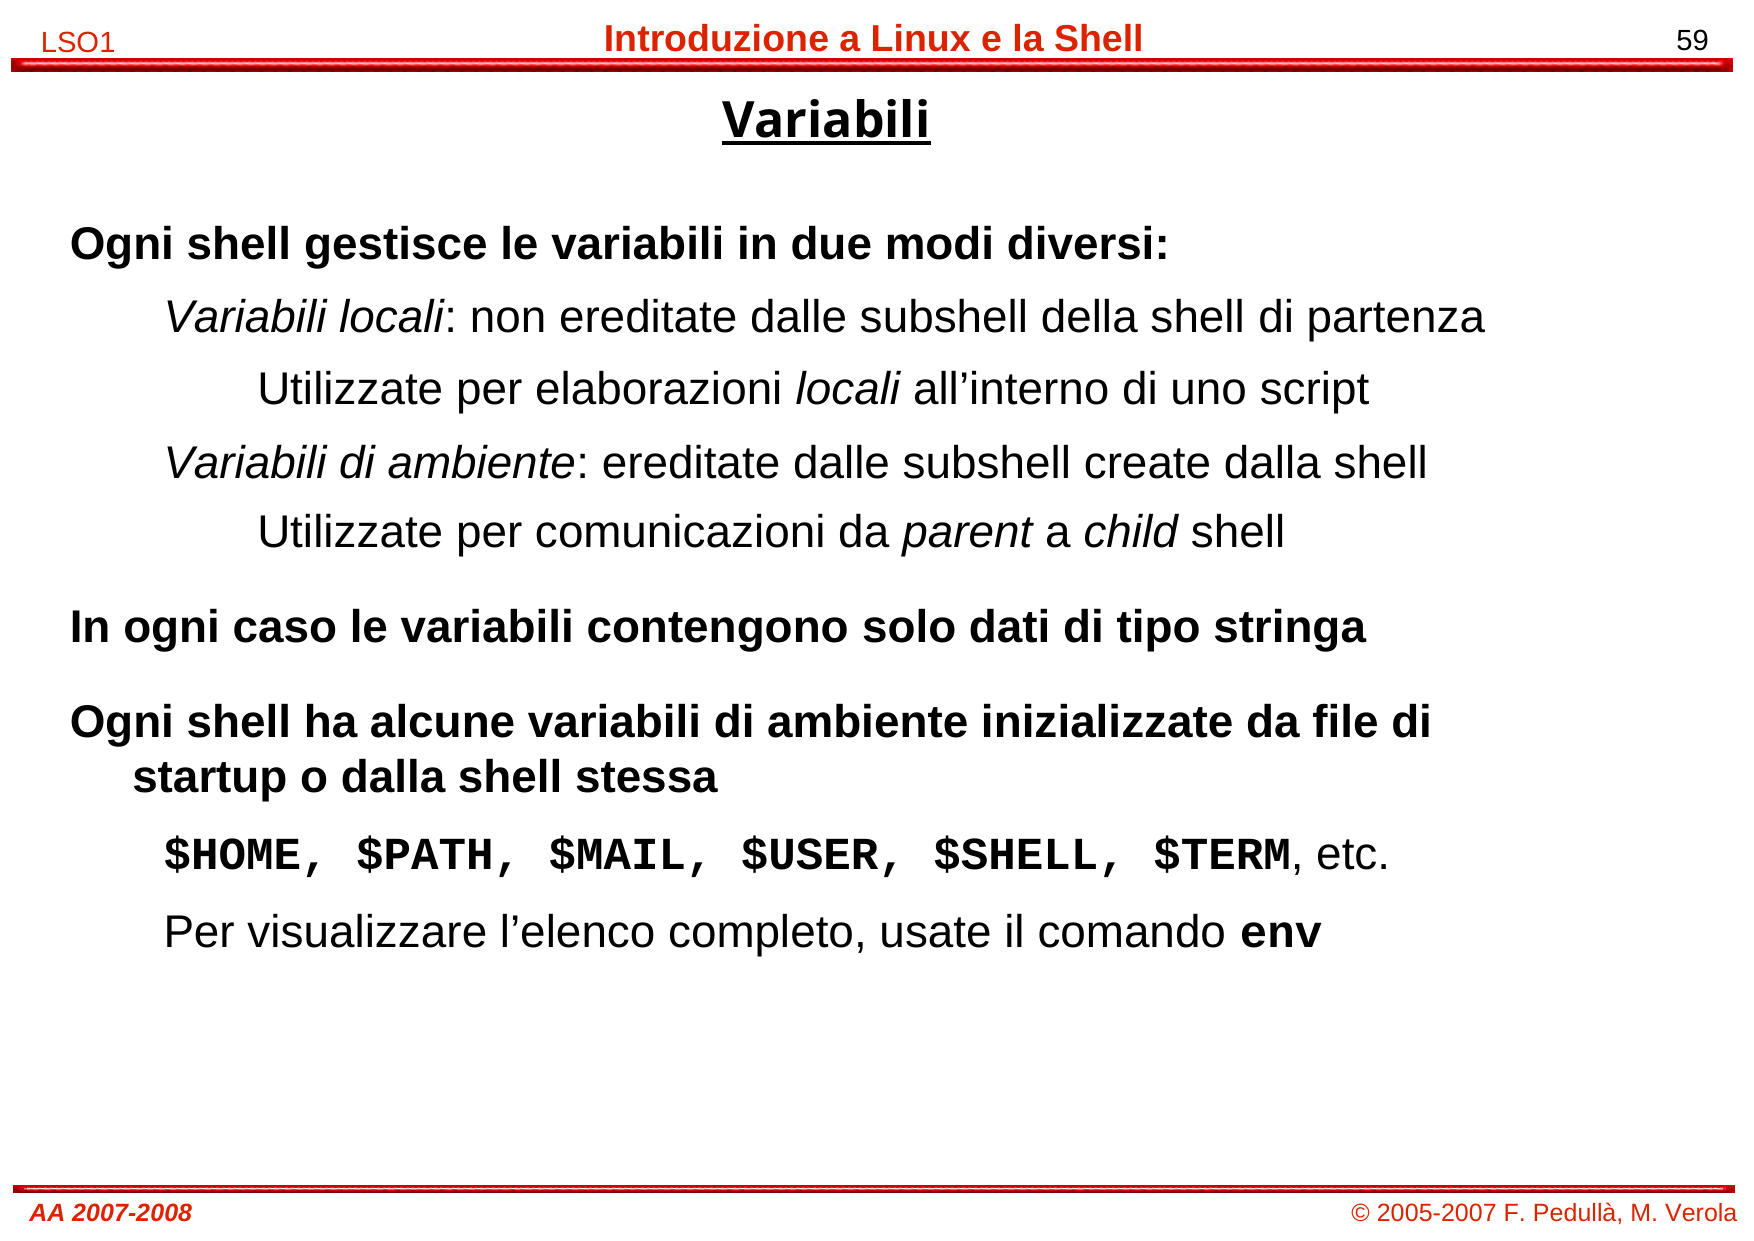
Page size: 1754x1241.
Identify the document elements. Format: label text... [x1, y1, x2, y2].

picture [11, 58, 1733, 72]
title Variabili [700, 72, 953, 168]
list Ogni shell gestisce le variabili in due modi diversi: Variabili locali: non ereditate dalle subshell della shell di partenza Utilizzate per elaborazioni locali all’interno di uno script Variabili di ambiente: ereditate dalle subshell create dalla shell Utilizzate per comunicazioni da parent a child shell In ogni caso le variabili contengono solo dati di tipo stringa Ogni shell ha alcune variabili di ambiente inizializzate da file di startup o dalla shell stessa $HOME, $PATH, $MAIL, $USER, $SHELL, $TERM, etc. Per visualizzare l’elenco completo, usate il comando env [55, 206, 1599, 1092]
picture [13, 1185, 1735, 1193]
